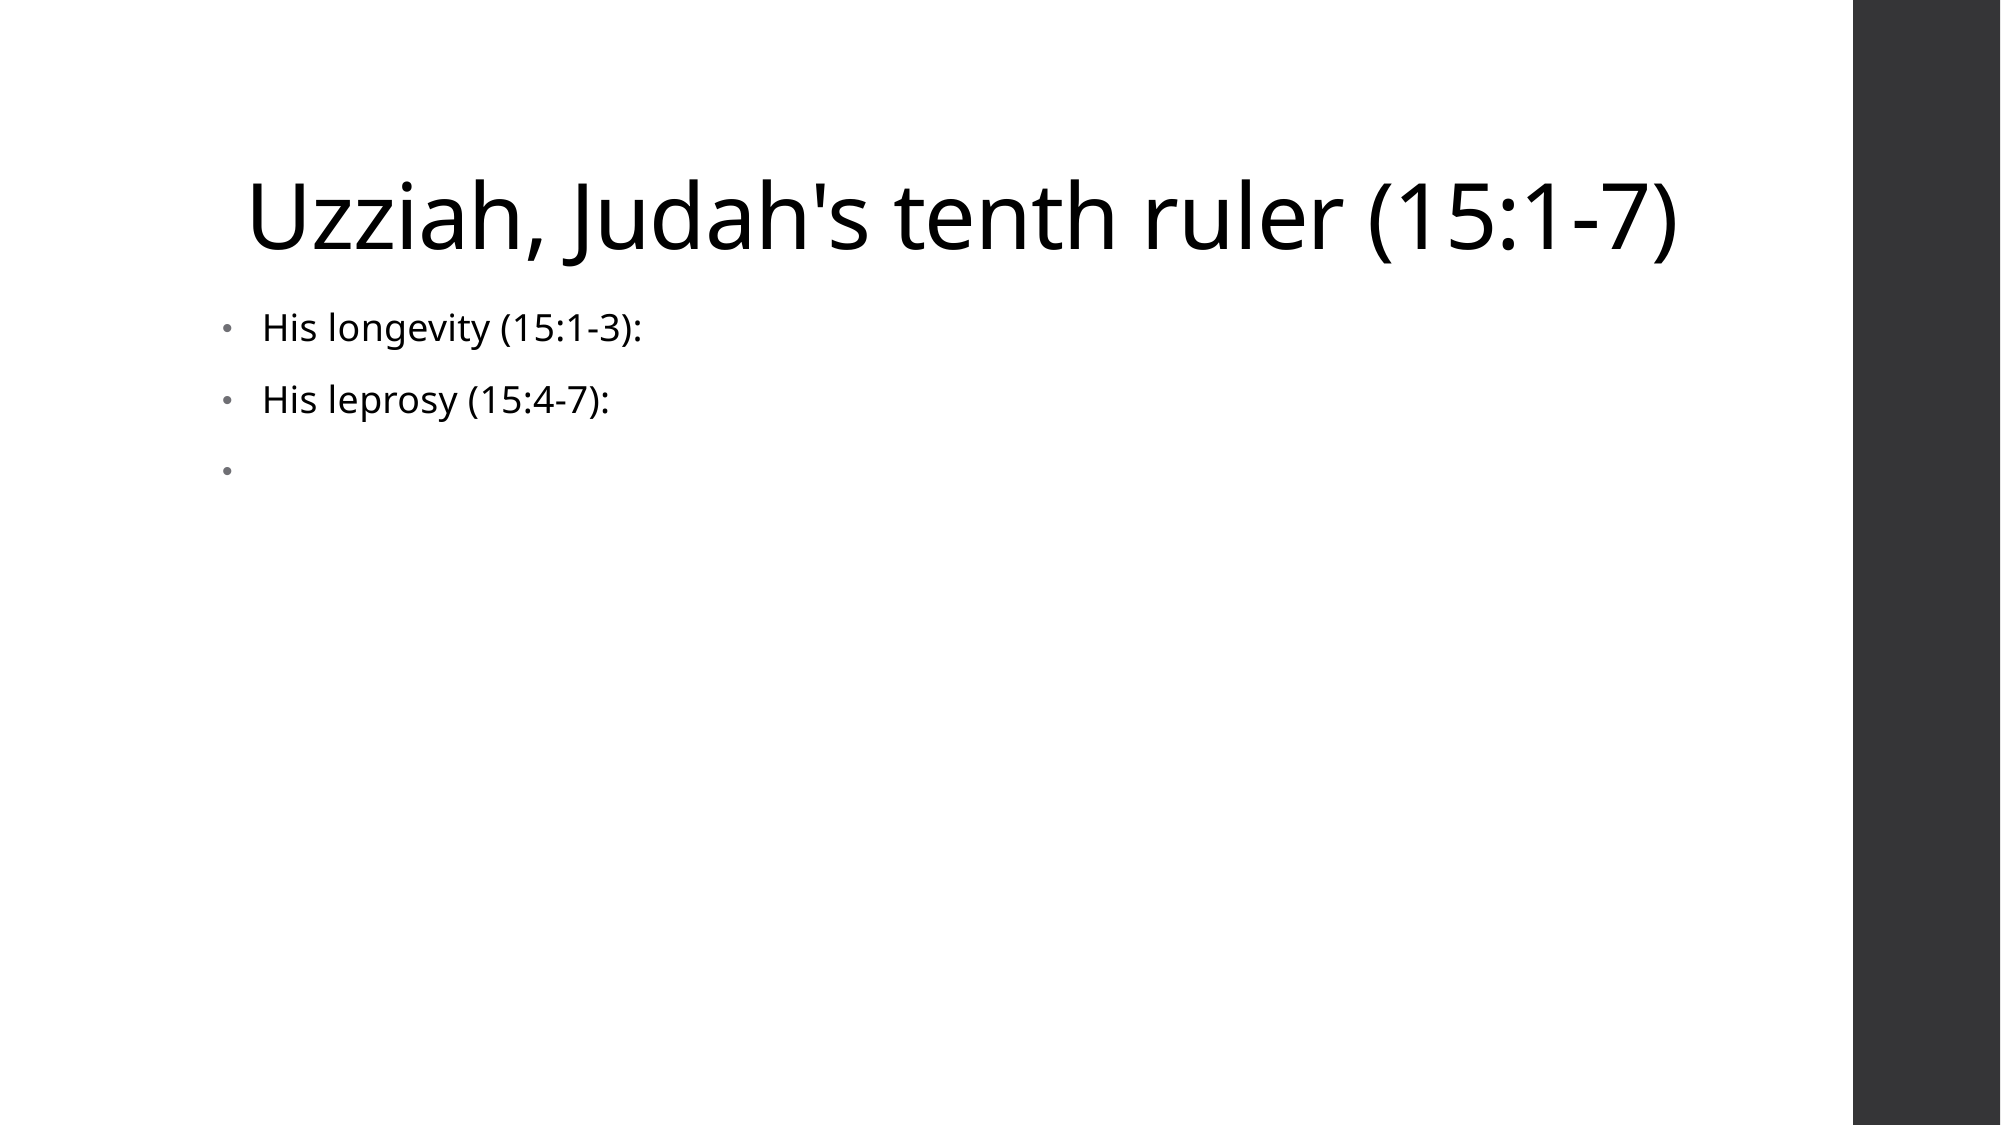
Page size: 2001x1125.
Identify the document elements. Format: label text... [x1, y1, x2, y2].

title Uzziah, Judah's tenth ruler (15:1-7) [206, 60, 1797, 278]
list His longevity (15:1-3): His leprosy (15:4-7): [206, 299, 1617, 1014]
